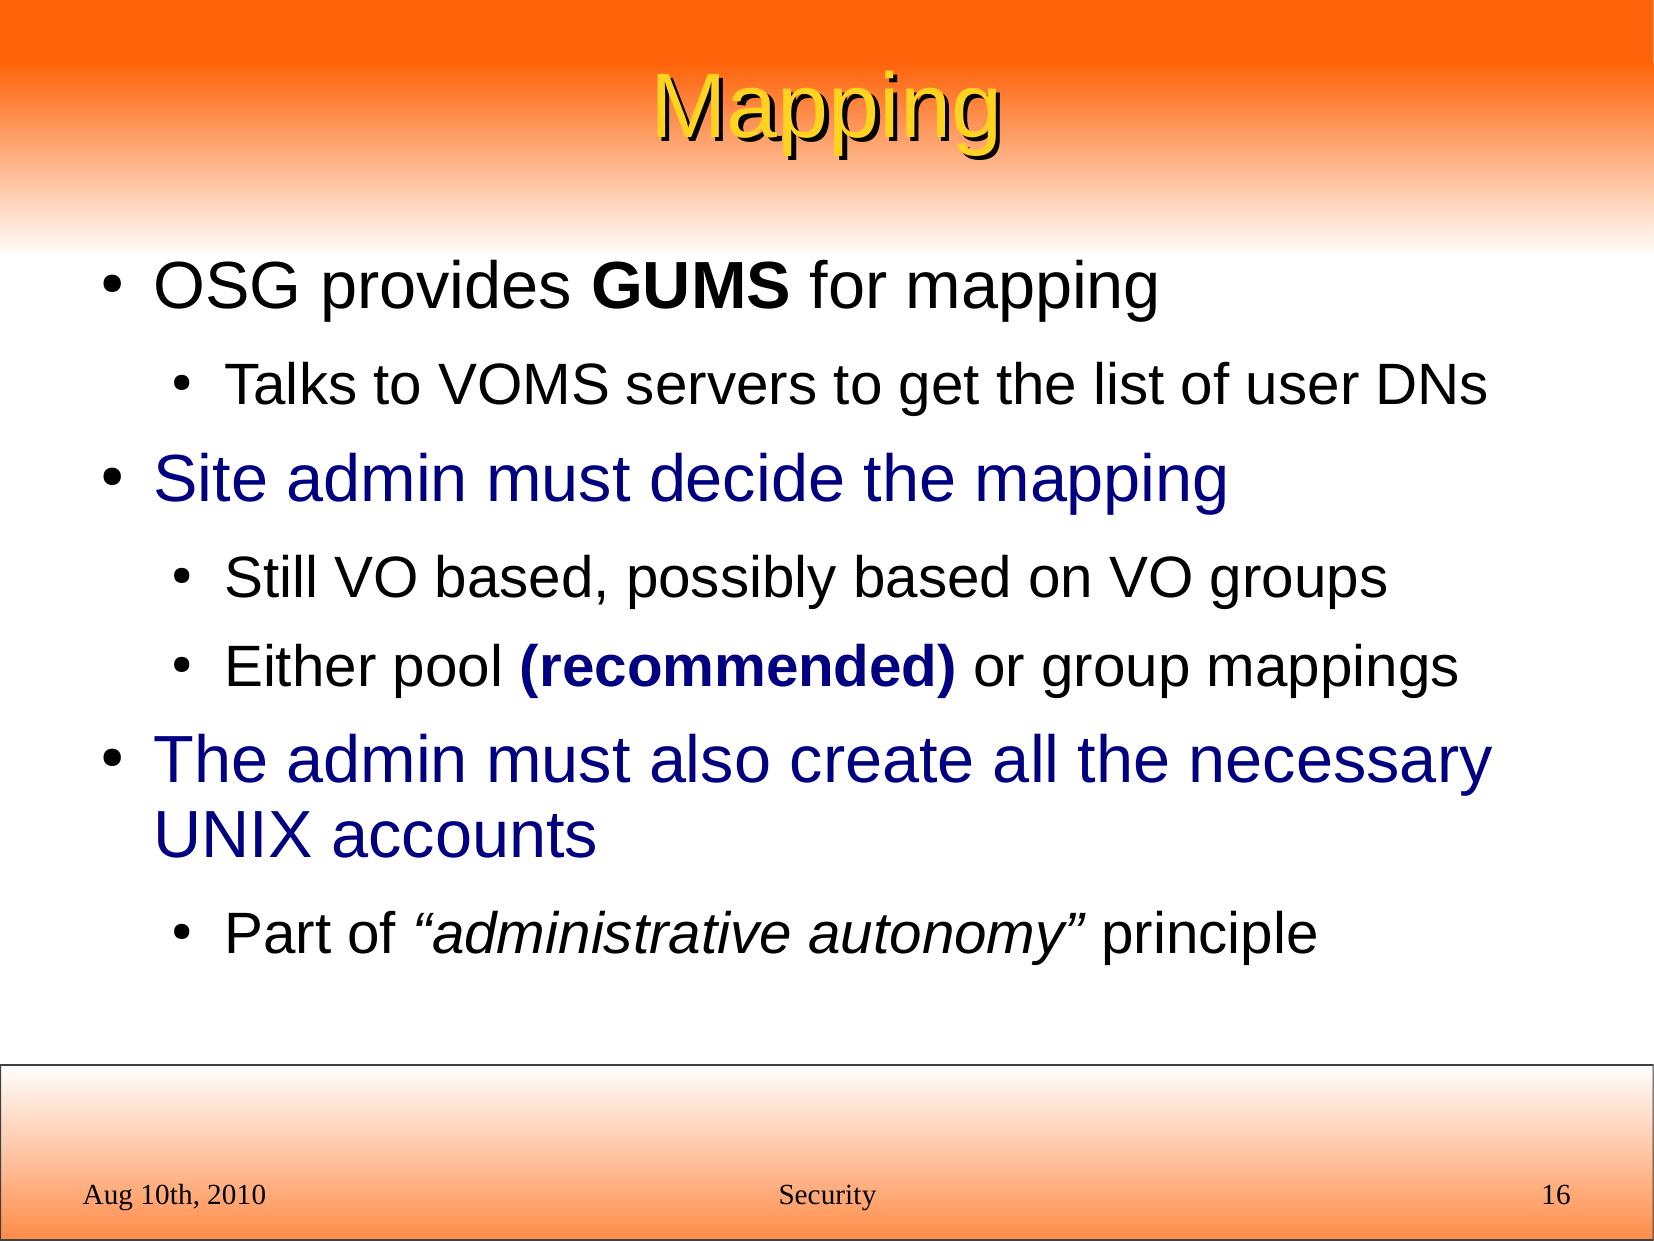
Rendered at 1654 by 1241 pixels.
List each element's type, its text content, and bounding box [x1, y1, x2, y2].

title Mapping [82, 9, 1571, 202]
list OSG provides GUMS for mapping Talks to VOMS servers to get the list of user DNs Site admin must decide the mapping Still VO based, possibly based on VO groups Either pool (recommended) or group mappings The admin must also create all the necessary UNIX accounts Part of “administrative autonomy” principle [82, 247, 1571, 1109]
